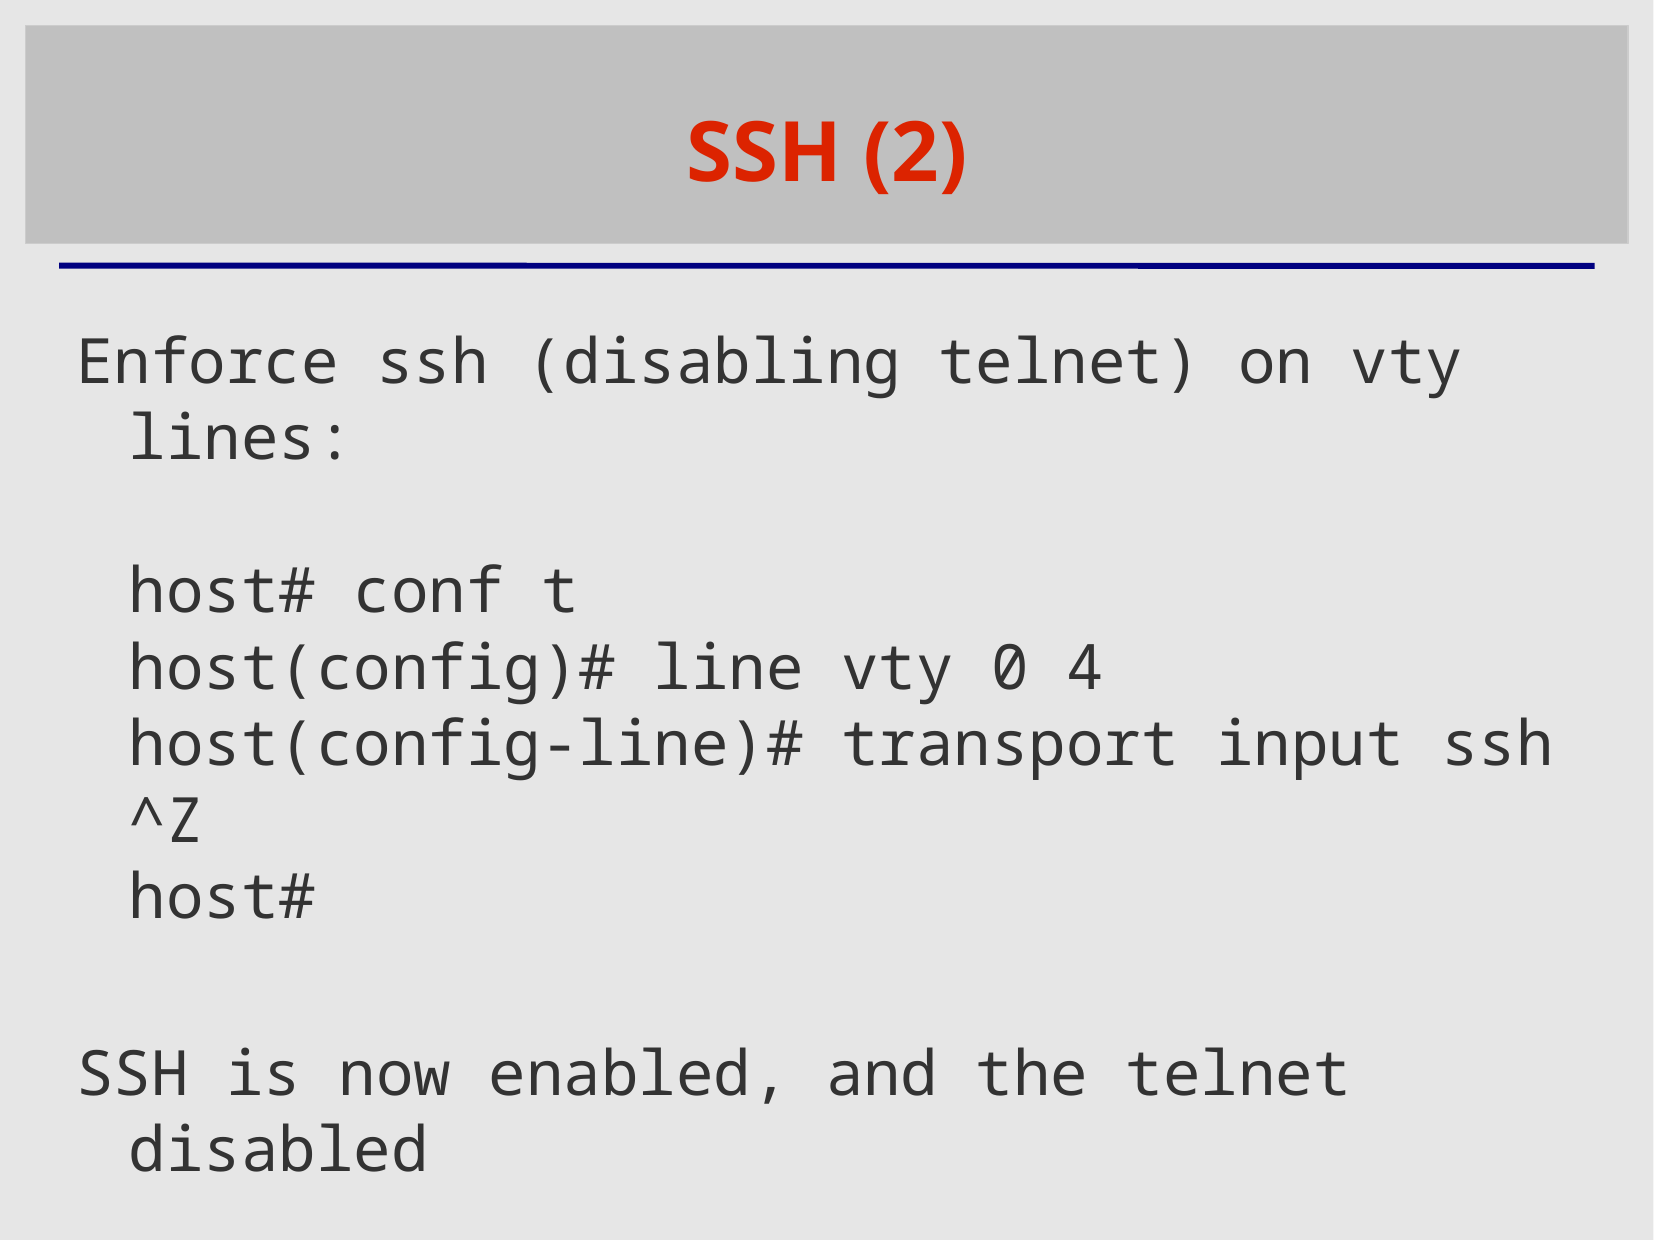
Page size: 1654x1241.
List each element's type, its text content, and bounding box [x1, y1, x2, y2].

title SSH (2) [121, 53, 1533, 245]
list Enforce ssh (disabling telnet) on vty lines: host# conf t host(config)# line vty 0 4 host(config-line)# transport input ssh ^Z host# SSH is now enabled, and the telnet disabled [59, 322, 1594, 1117]
